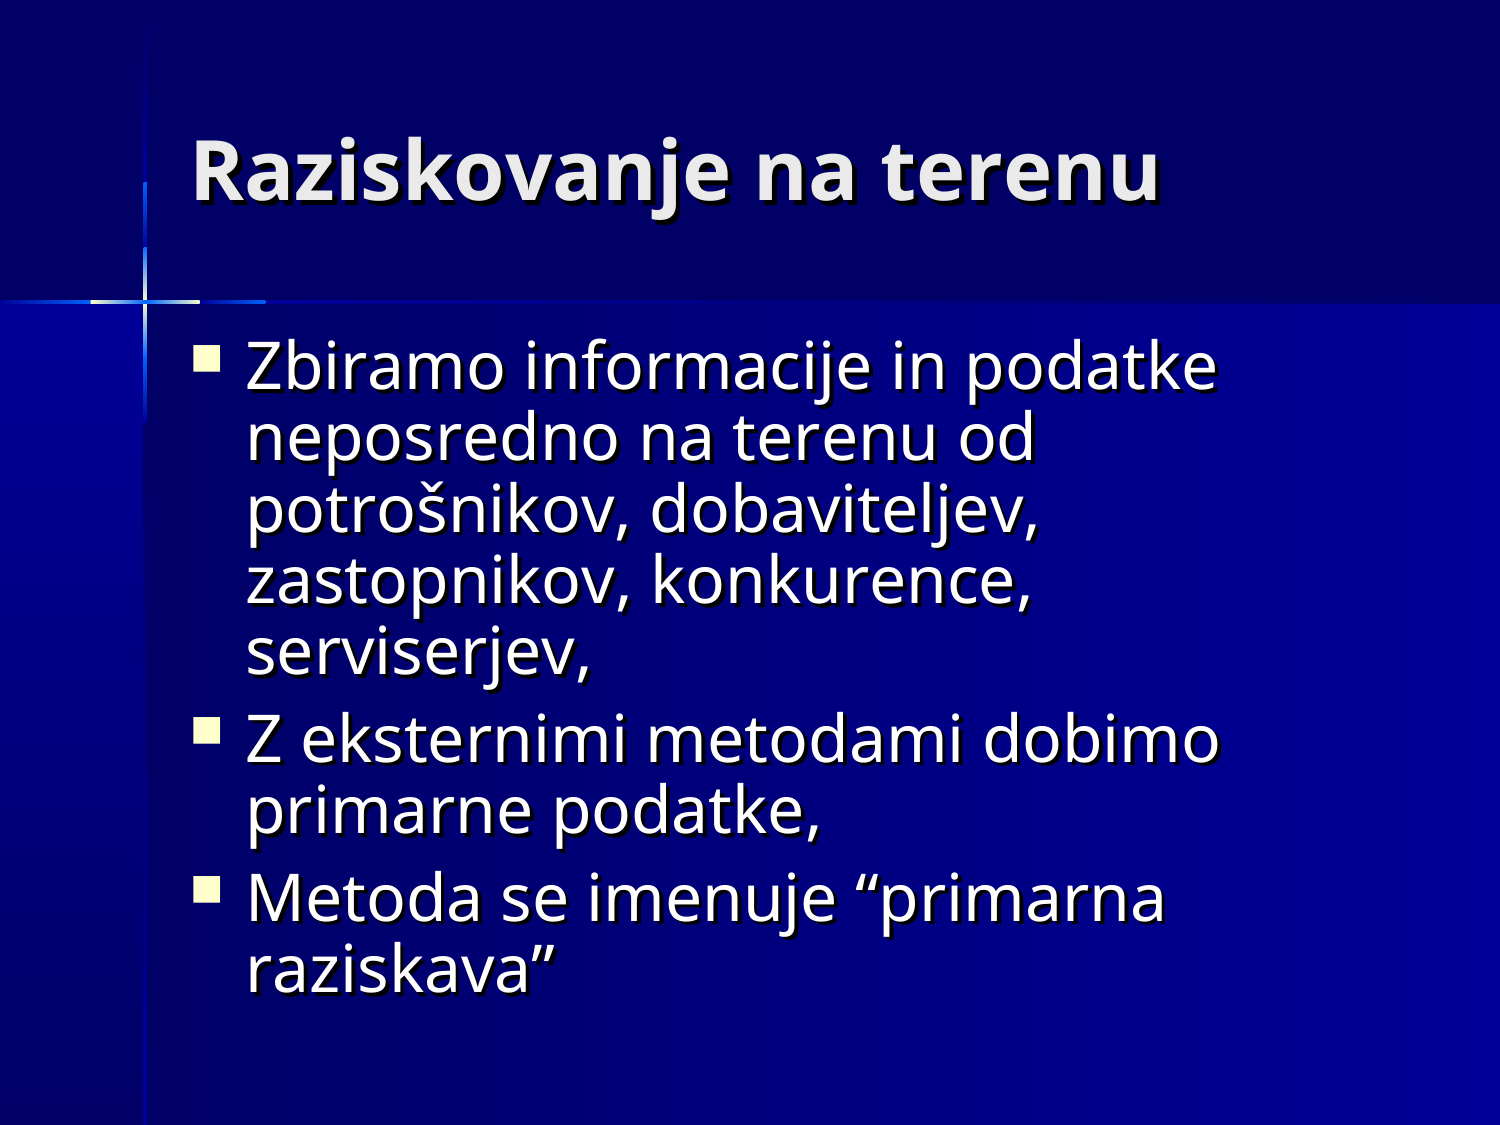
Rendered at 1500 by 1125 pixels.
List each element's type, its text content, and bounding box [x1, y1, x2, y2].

list Zbiramo informacije in podatke neposredno na terenu od potrošnikov, dobaviteljev, zastopnikov, konkurence, serviserjev, Z eksternimi metodami dobimo primarne podatke, Metoda se imenuje “primarna raziskava” [174, 324, 1413, 1001]
title Raziskovanje na terenu [174, 9, 1413, 324]
